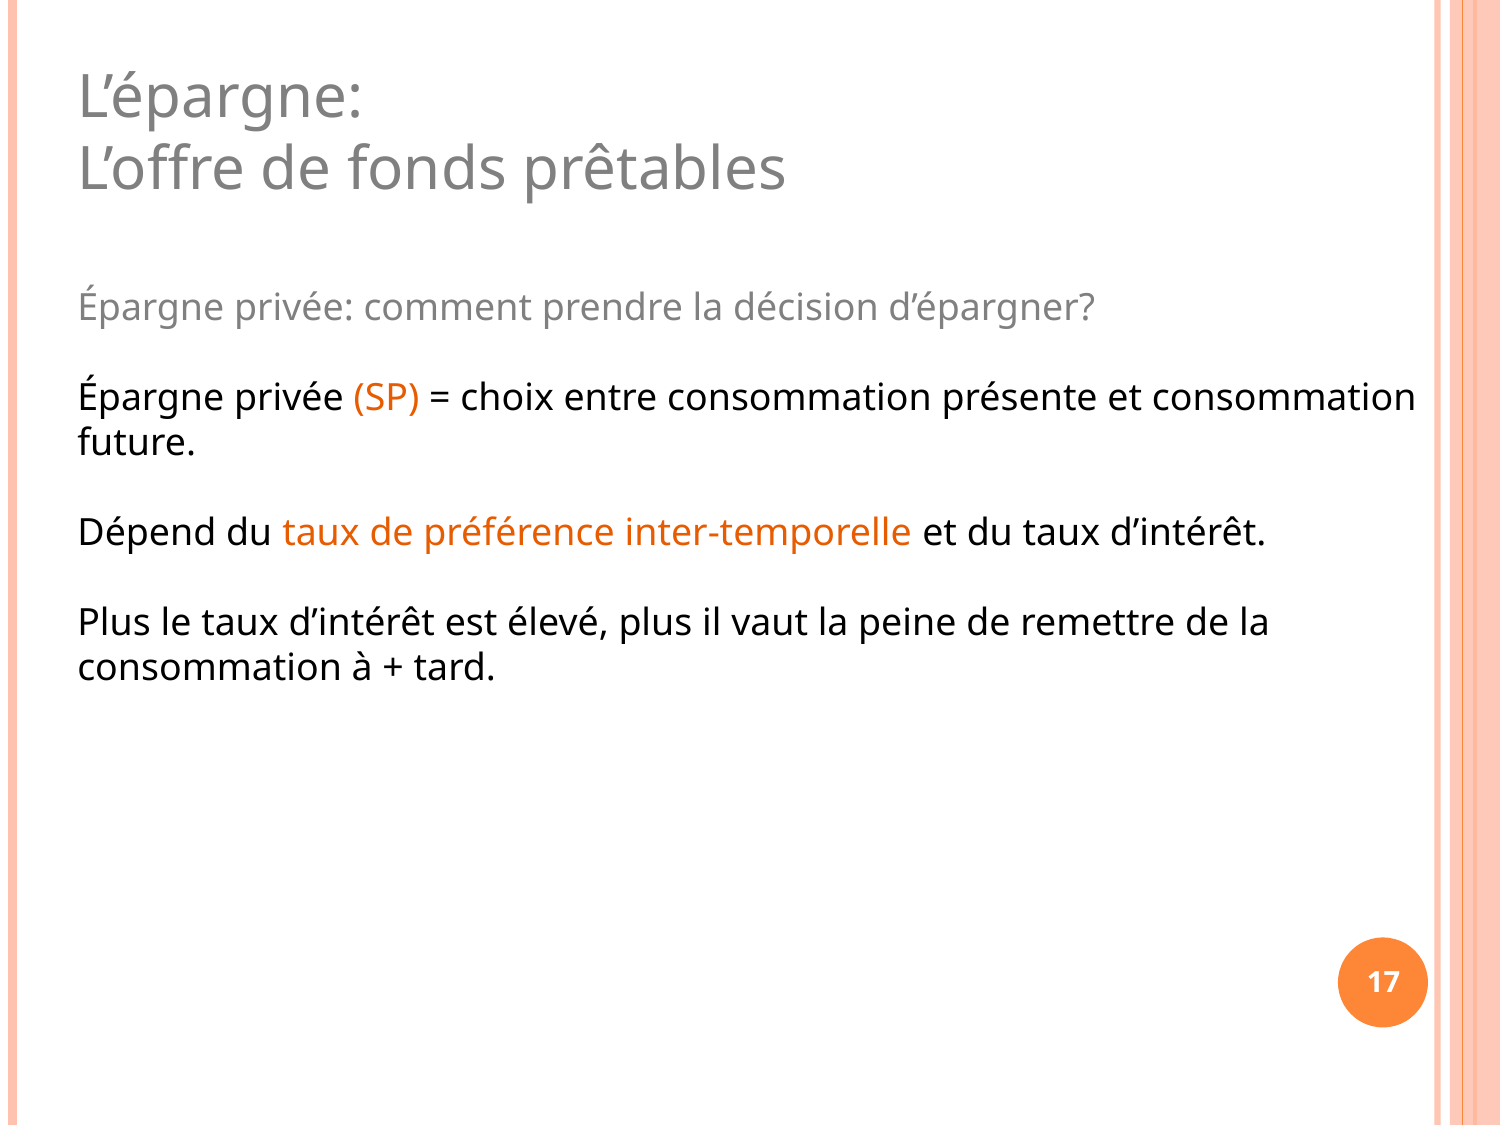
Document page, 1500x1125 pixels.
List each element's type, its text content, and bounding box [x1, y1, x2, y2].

slide_number <numéro> [1333, 940, 1434, 1027]
text_box L’épargne: L’offre de fonds prêtables [62, 50, 1338, 210]
list Épargne privée: comment prendre la décision d’épargner? Épargne privée (SP) = choix entre consommation présente et consommation future. Dépend du taux de préférence inter-temporelle et du taux d’intérêt. Plus le taux d’intérêt est élevé, plus il vaut la peine de remettre de la consommation à + tard. [62, 275, 1445, 975]
